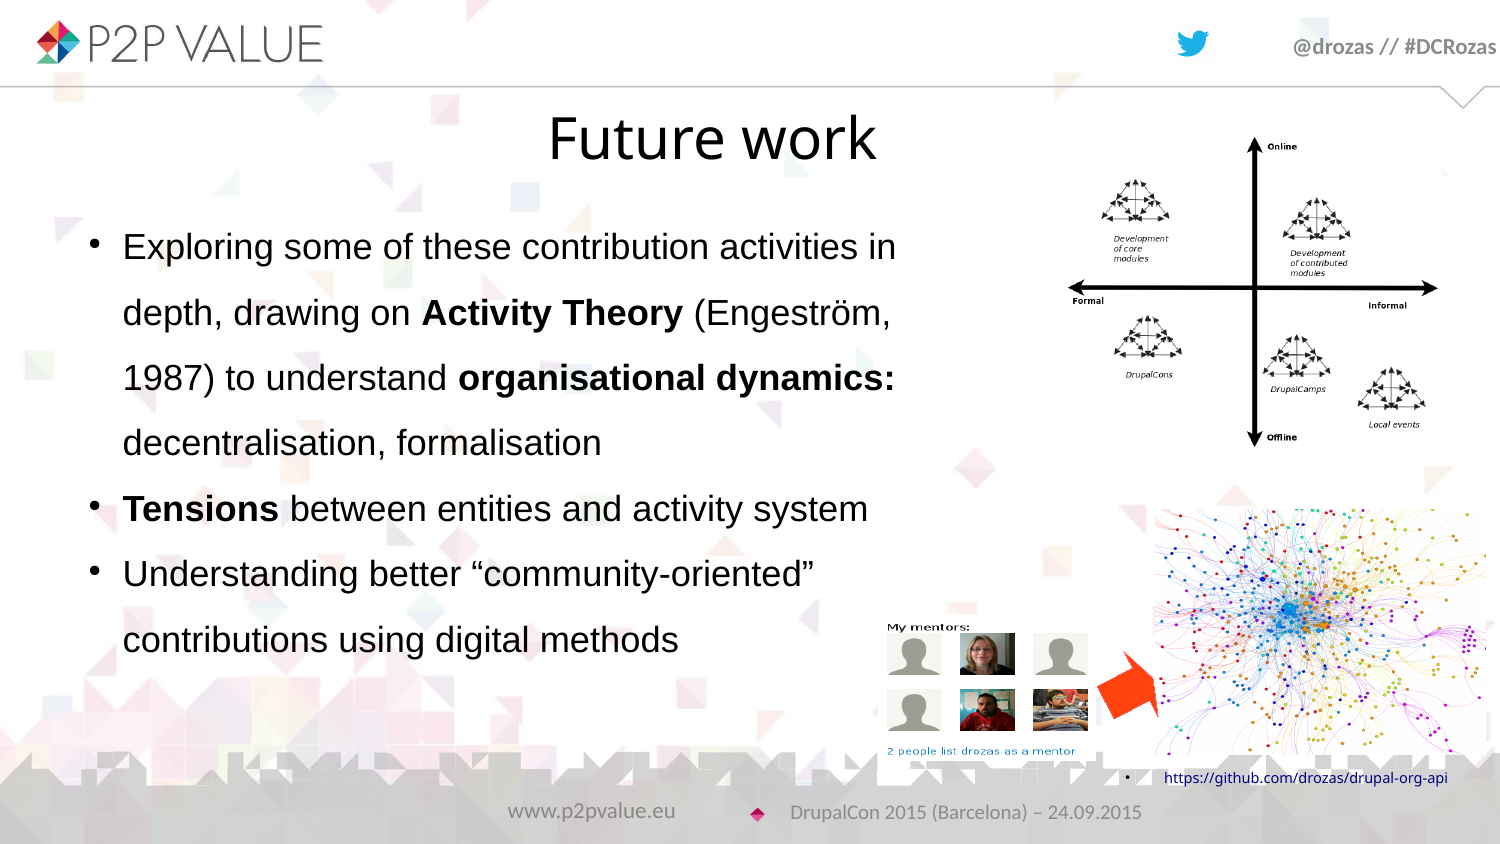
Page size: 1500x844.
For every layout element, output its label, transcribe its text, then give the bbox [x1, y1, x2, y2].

text_box www.p2pvalue.eu [501, 789, 720, 829]
title Future work [60, 92, 1366, 181]
text_box DrupalCon 2015 (Barcelona) – 24.09.2015 [777, 788, 1470, 834]
picture [0, 0, 1500, 844]
text_box [1097, 651, 1159, 719]
text_box @drozas // #DCRozas [1170, 15, 1500, 76]
subtitle Exploring some of these contribution activities in depth, drawing on Activity Theory (Engeström, 1987) to understand organisational dynamics: decentralisation, formalisation Tensions between entities and activity system Understanding better “community-oriented” contributions using digital methods [75, 195, 916, 736]
text_box https://github.com/drozas/drupal-org-api [1125, 751, 1500, 796]
